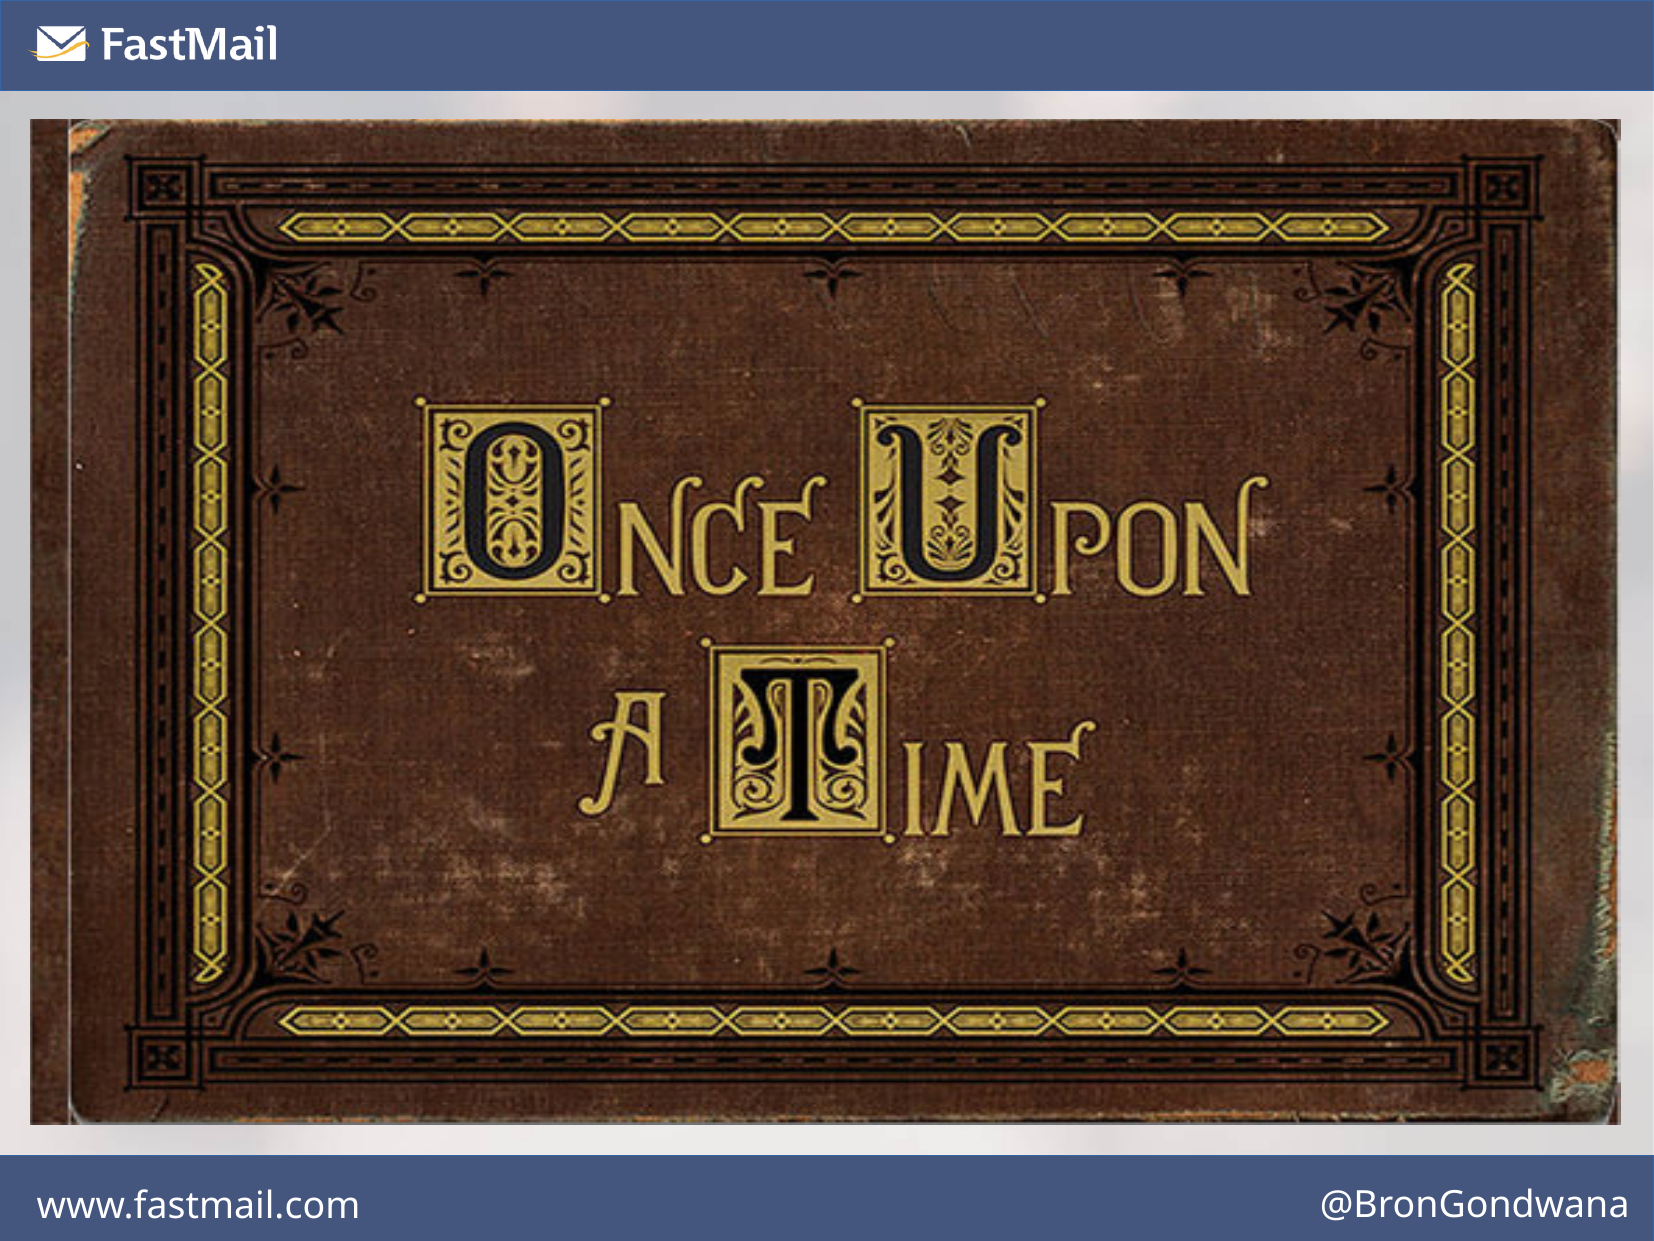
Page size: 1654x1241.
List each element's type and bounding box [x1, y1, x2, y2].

picture [26, 8, 302, 78]
picture [0, 91, 1654, 1155]
